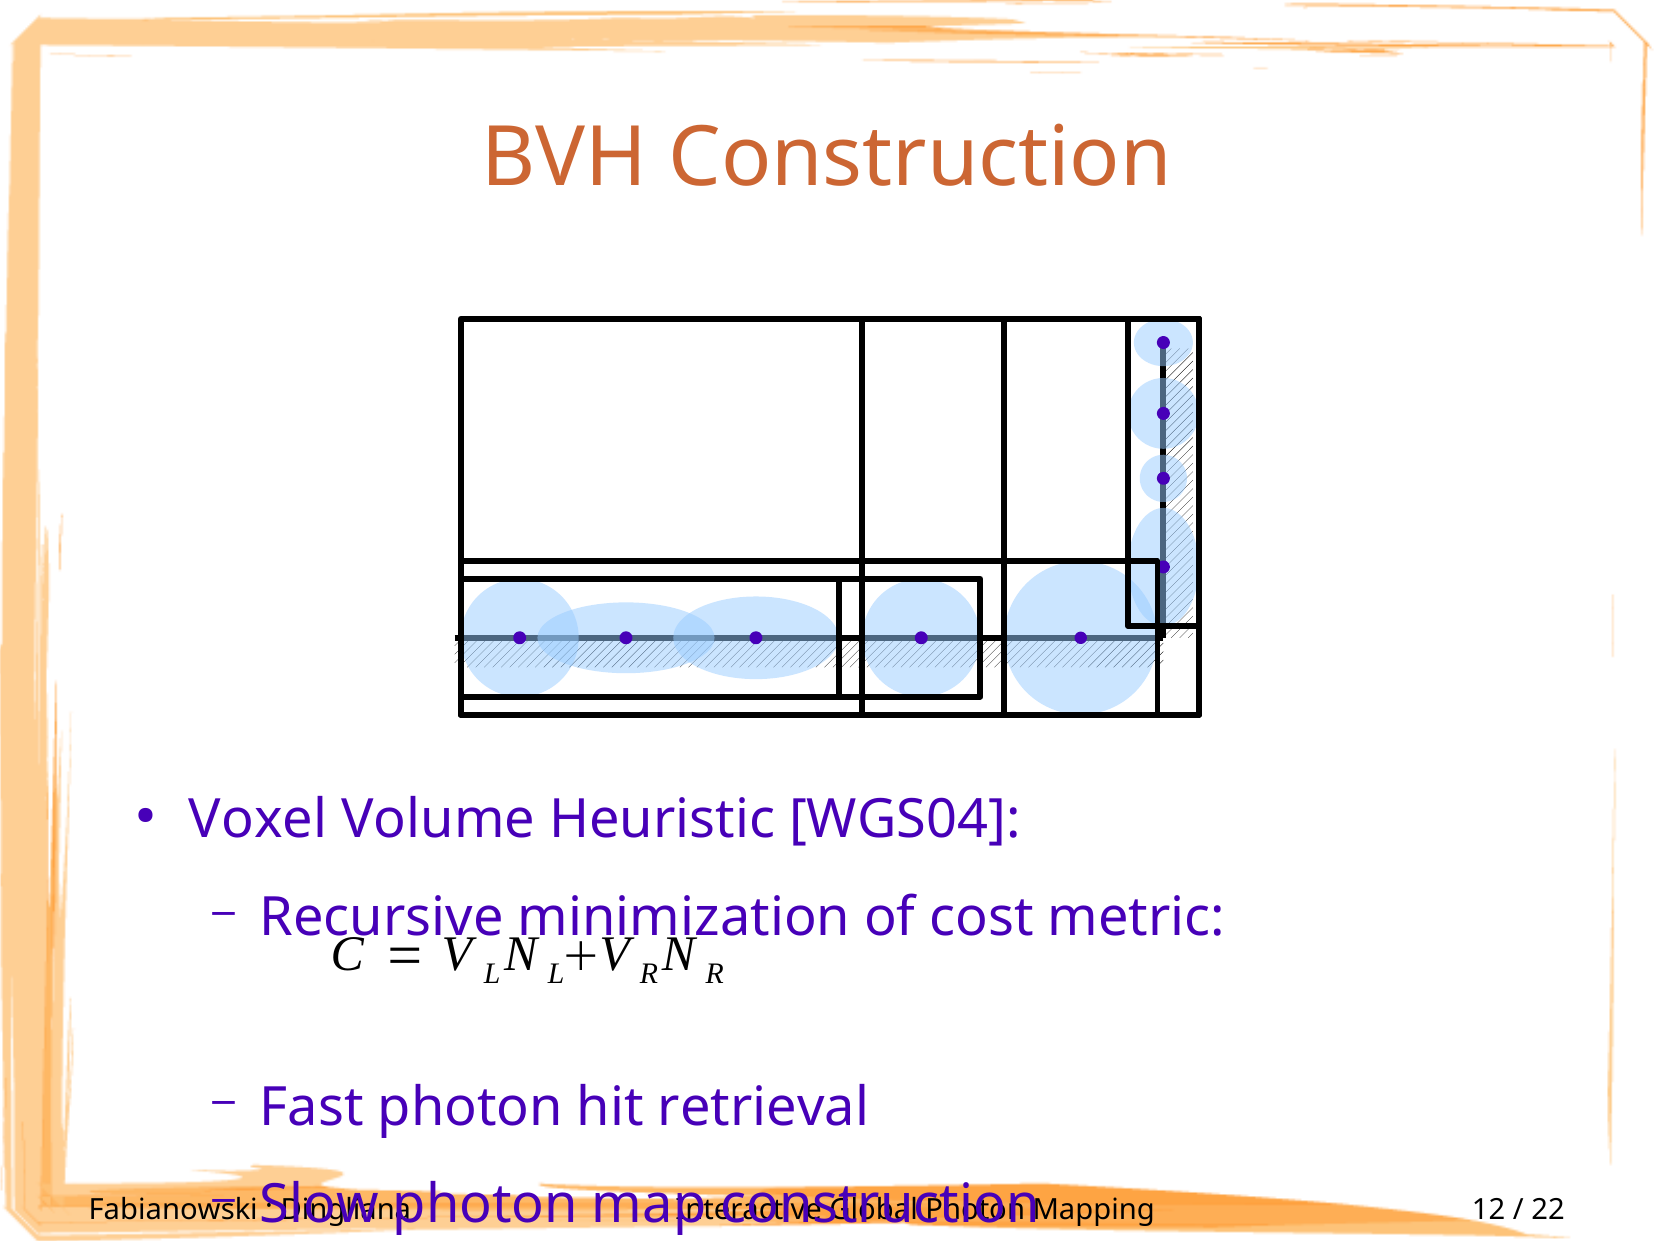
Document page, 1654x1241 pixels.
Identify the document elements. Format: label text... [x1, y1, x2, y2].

picture [0, 0, 1654, 1241]
chart [330, 927, 730, 990]
list Voxel Volume Heuristic [WGS04]: Recursive minimization of cost metric: Fast photon hit retrieval Slow photon map construction [118, 290, 1571, 1160]
title BVH Construction [82, 49, 1571, 257]
